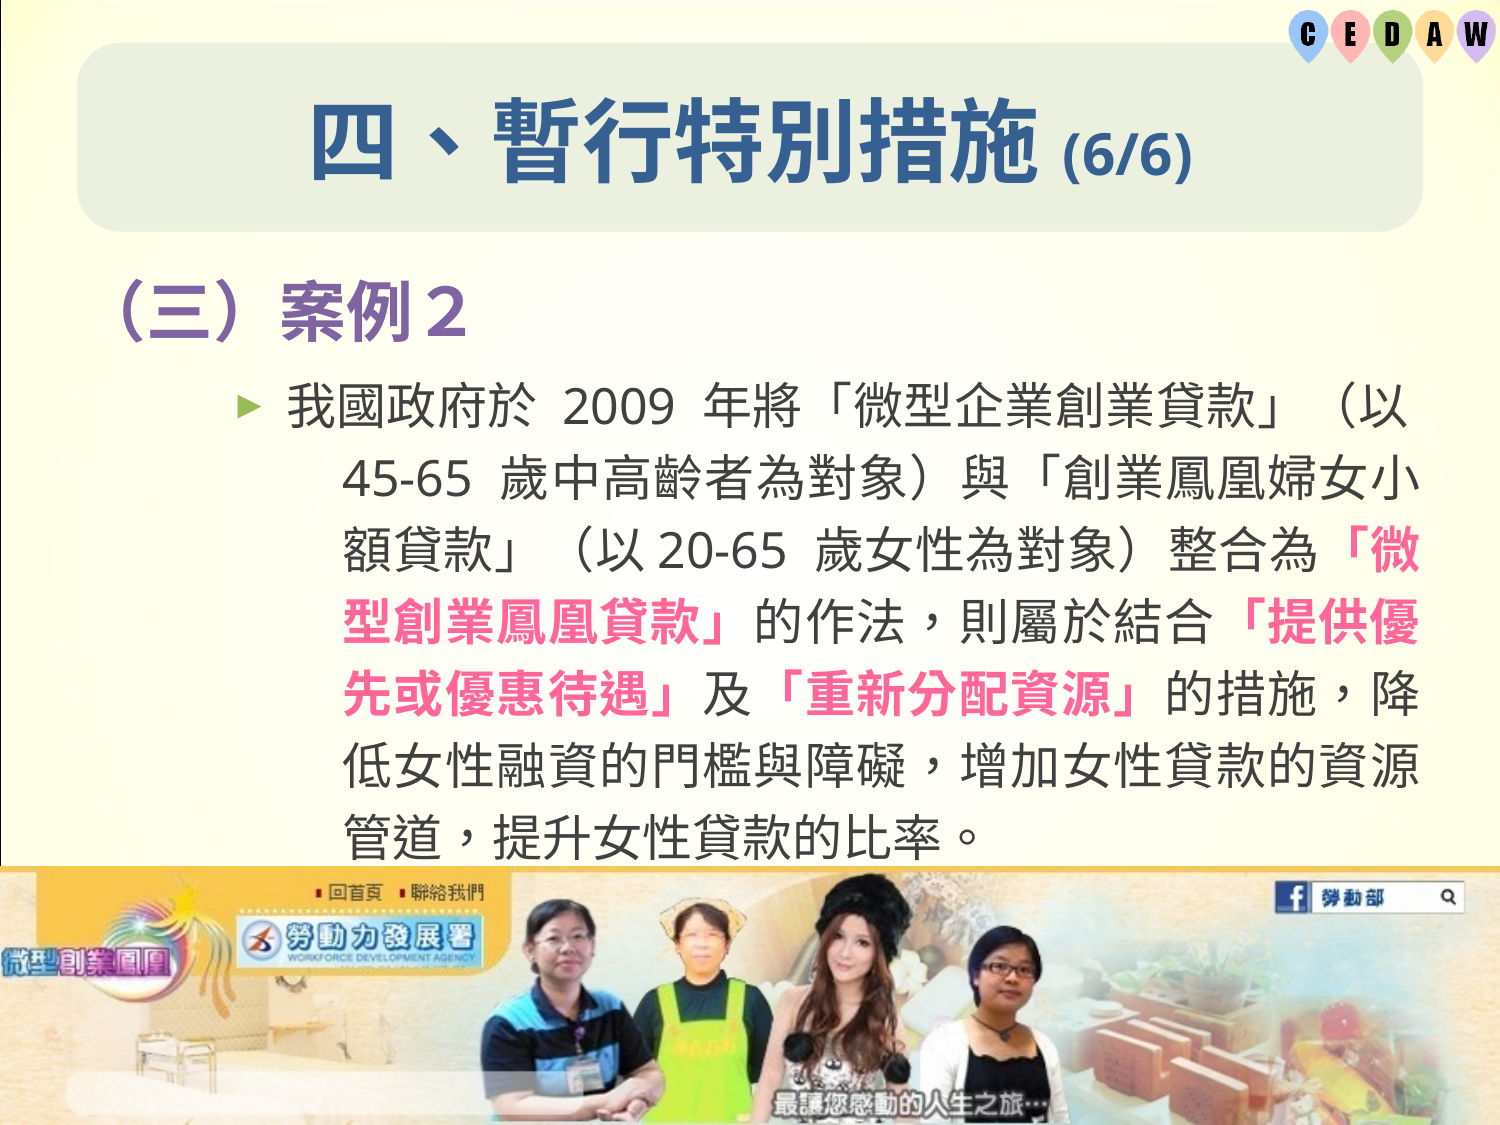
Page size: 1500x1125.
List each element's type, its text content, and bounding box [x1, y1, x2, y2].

picture [0, 866, 1500, 1125]
text_box （三）案例２ 我國政府於 2009 年將「微型企業創業貸款」（以45-65 歲中高齡者為對象）與「創業鳳凰婦女小額貸款」（以20-65 歲女性為對象）整合為「微型創業鳳凰貸款」的作法，則屬於結合「提供優先或優惠待遇」及「重新分配資源」的措施，降低女性融資的門檻與障礙，增加女性貸款的資源管道，提升女性貸款的比率。 [64, 262, 1436, 866]
title 四、暫行特別措施(6/6) [75, 45, 1426, 233]
